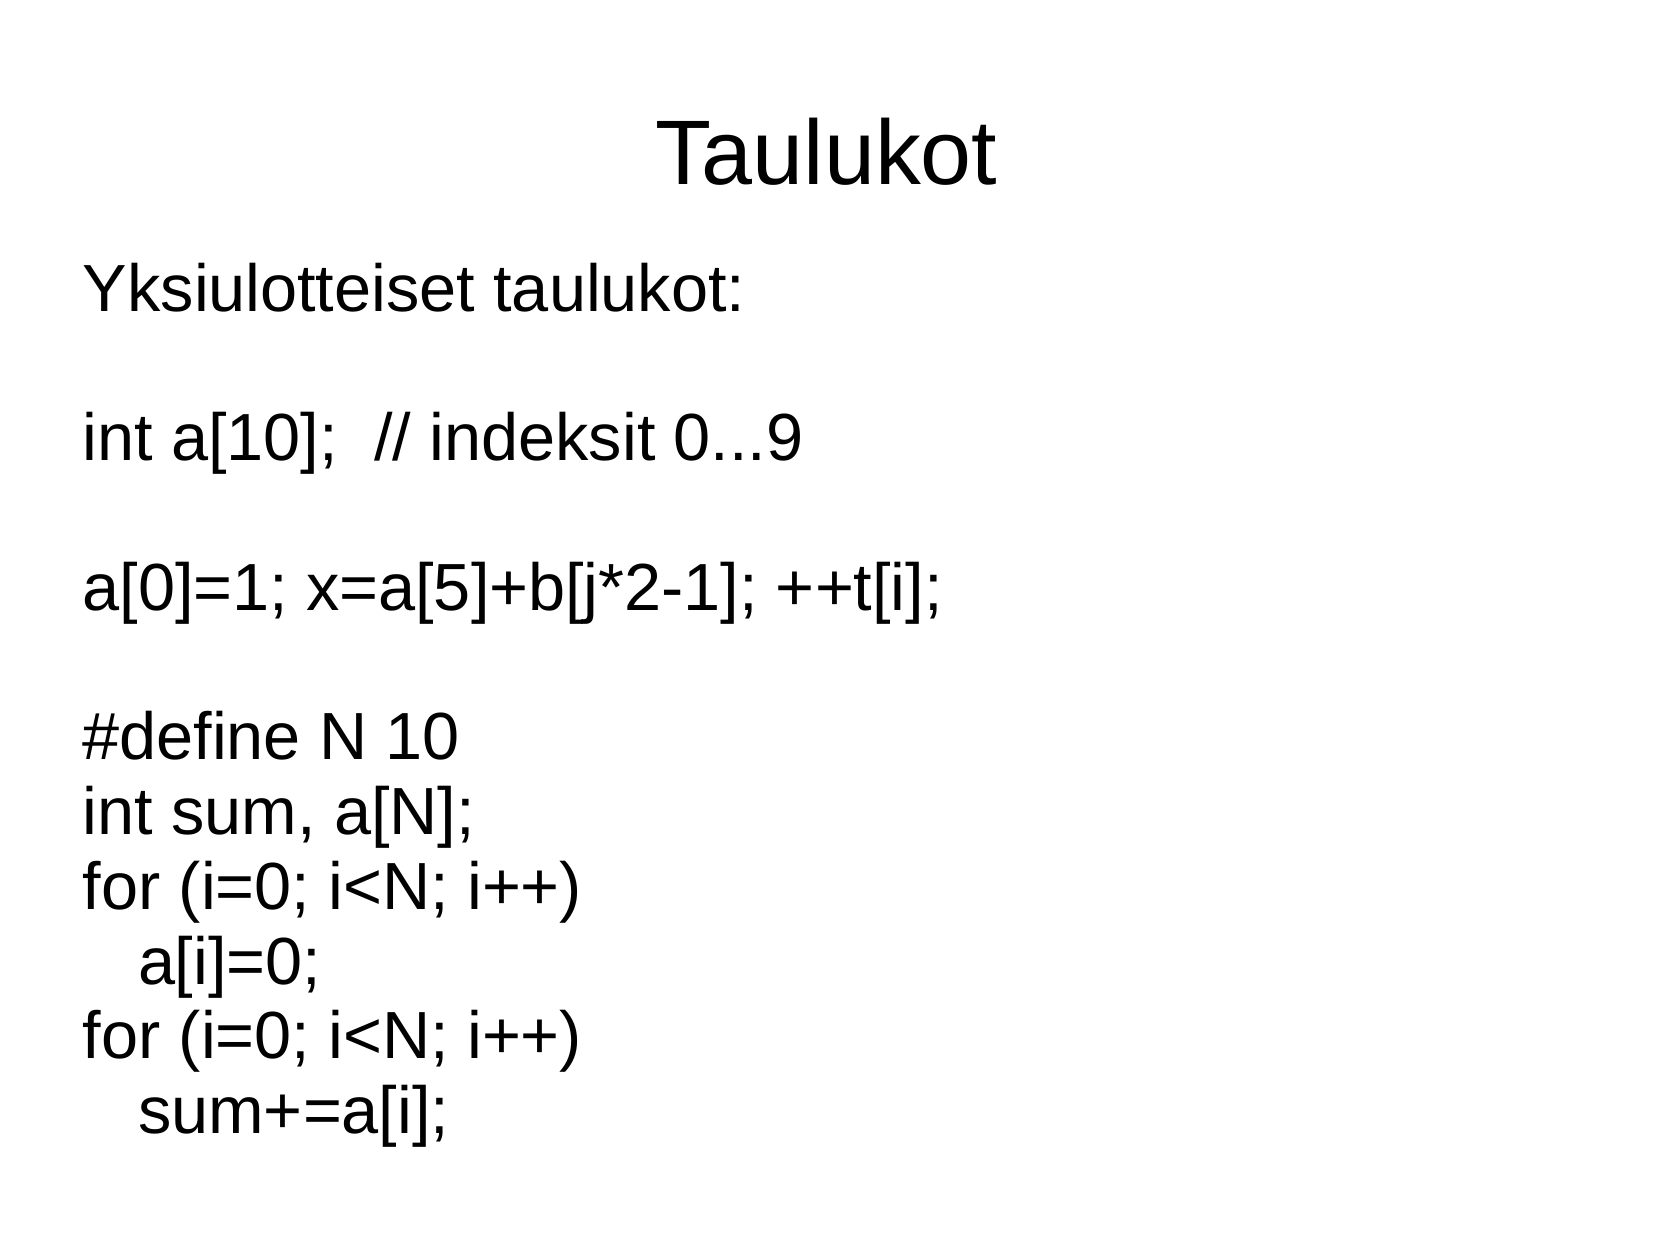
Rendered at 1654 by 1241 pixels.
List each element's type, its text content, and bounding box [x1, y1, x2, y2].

subtitle Yksiulotteiset taulukot: int a[10]; // indeksit 0...9 a[0]=1; x=a[5]+b[j*2-1]; ++t[i]; #define N 10 int sum, a[N]; for (i=0; i<N; i++) a[i]=0; for (i=0; i<N; i++) sum+=a[i]; [82, 250, 1571, 1149]
title Taulukot [82, 56, 1571, 250]
